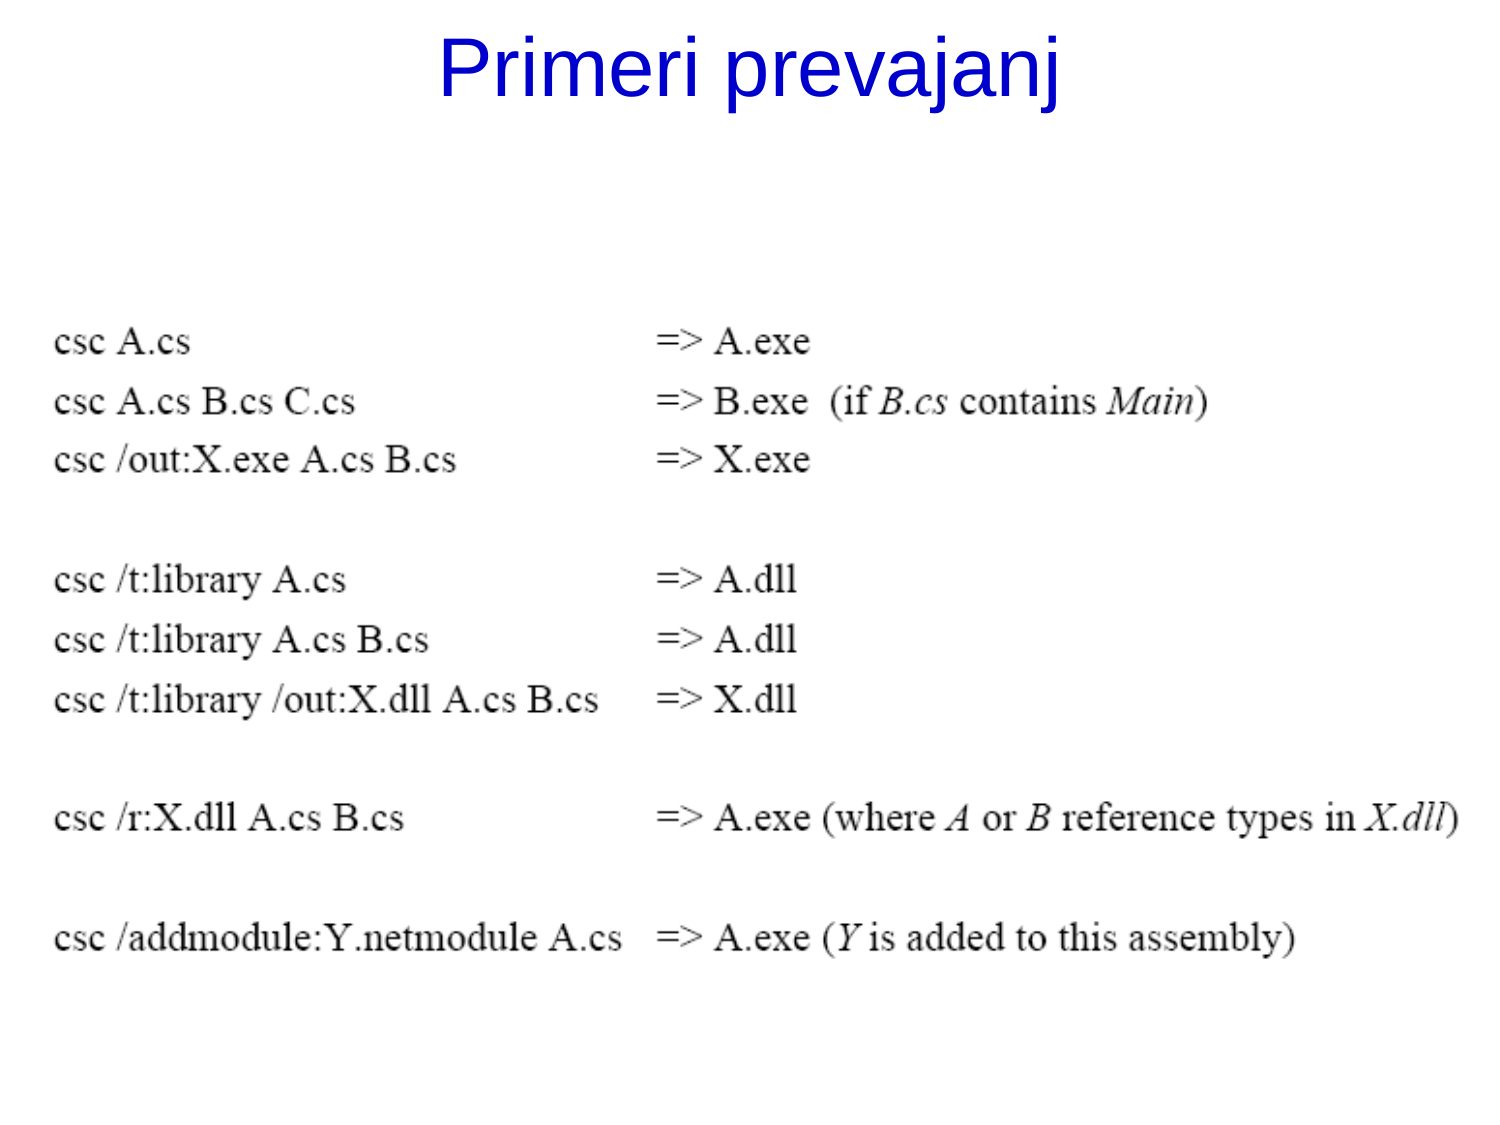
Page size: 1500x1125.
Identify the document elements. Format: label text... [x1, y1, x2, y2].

picture [0, 281, 1500, 986]
title Primeri prevajanj [112, 0, 1388, 126]
